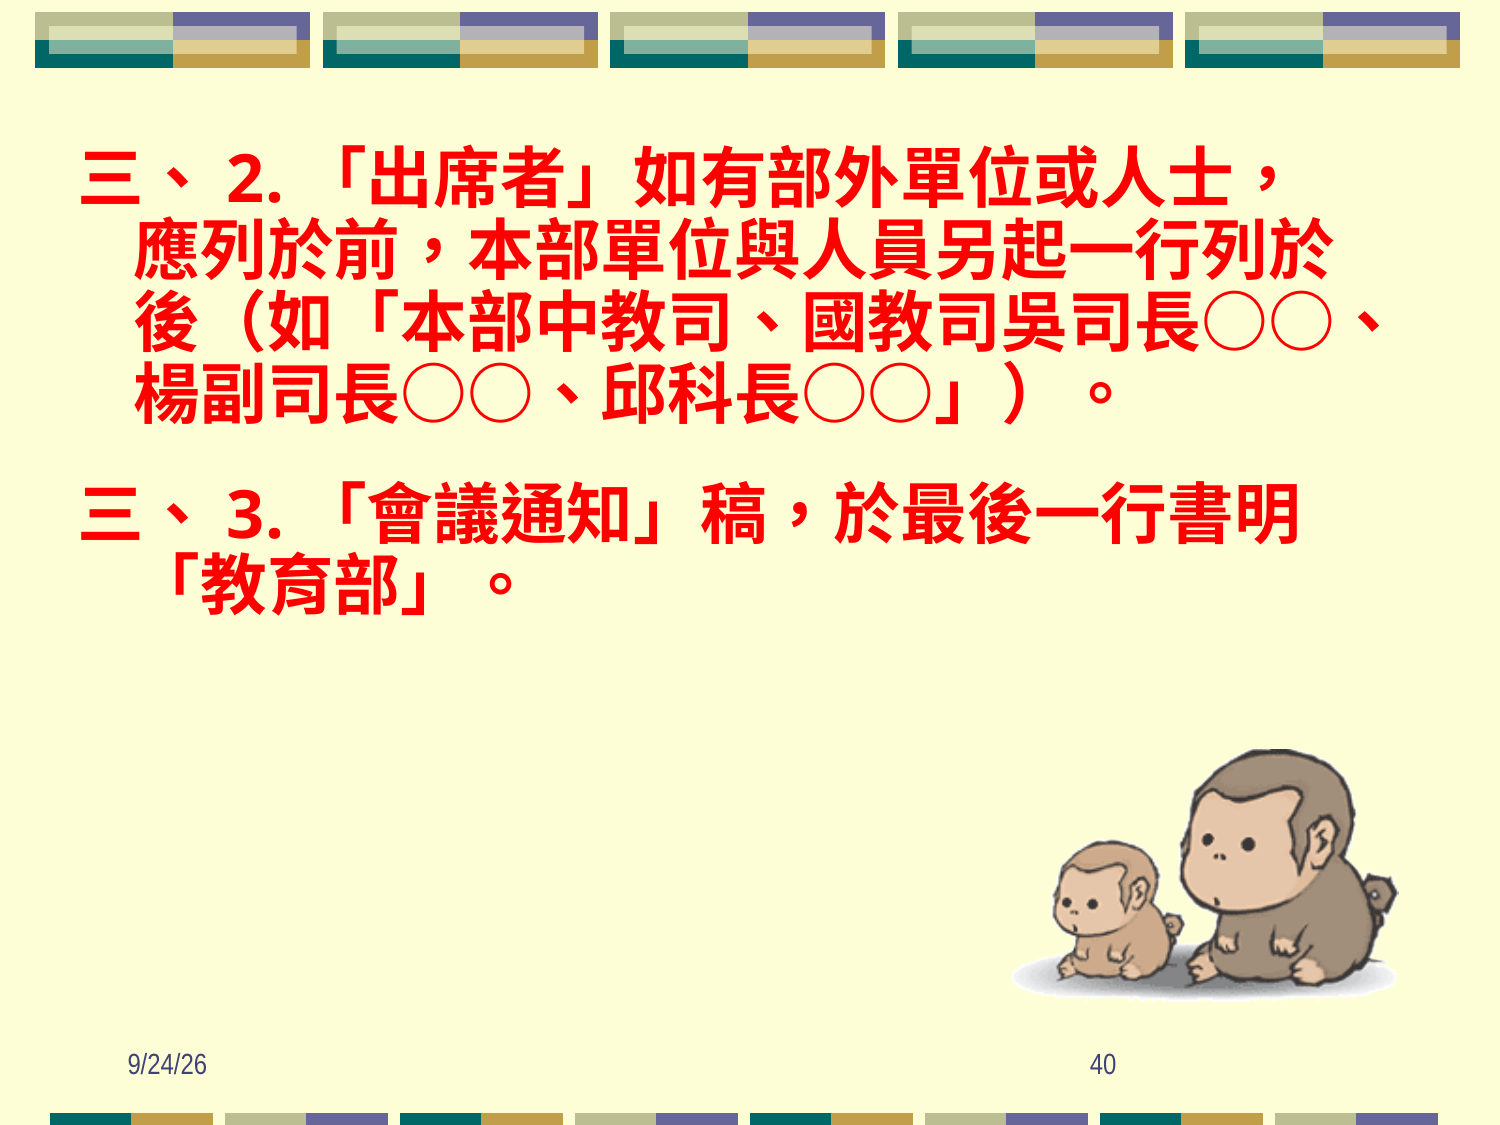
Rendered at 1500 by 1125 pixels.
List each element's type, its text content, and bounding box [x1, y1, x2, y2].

text_box [1074, 1012, 1388, 1088]
text_box [1012, 50, 1463, 150]
picture [1012, 750, 1399, 1002]
text_box [112, 1012, 426, 1088]
text_box 三、2.「出席者」如有部外單位或人士，應列於前，本部單位與人員另起一行列於後（如「本部中教司、國教司吳司長○○、楊副司長○○、邱科長○○」）。 三、3.「會議通知」稿，於最後一行書明「教育部」。 [62, 137, 1375, 663]
